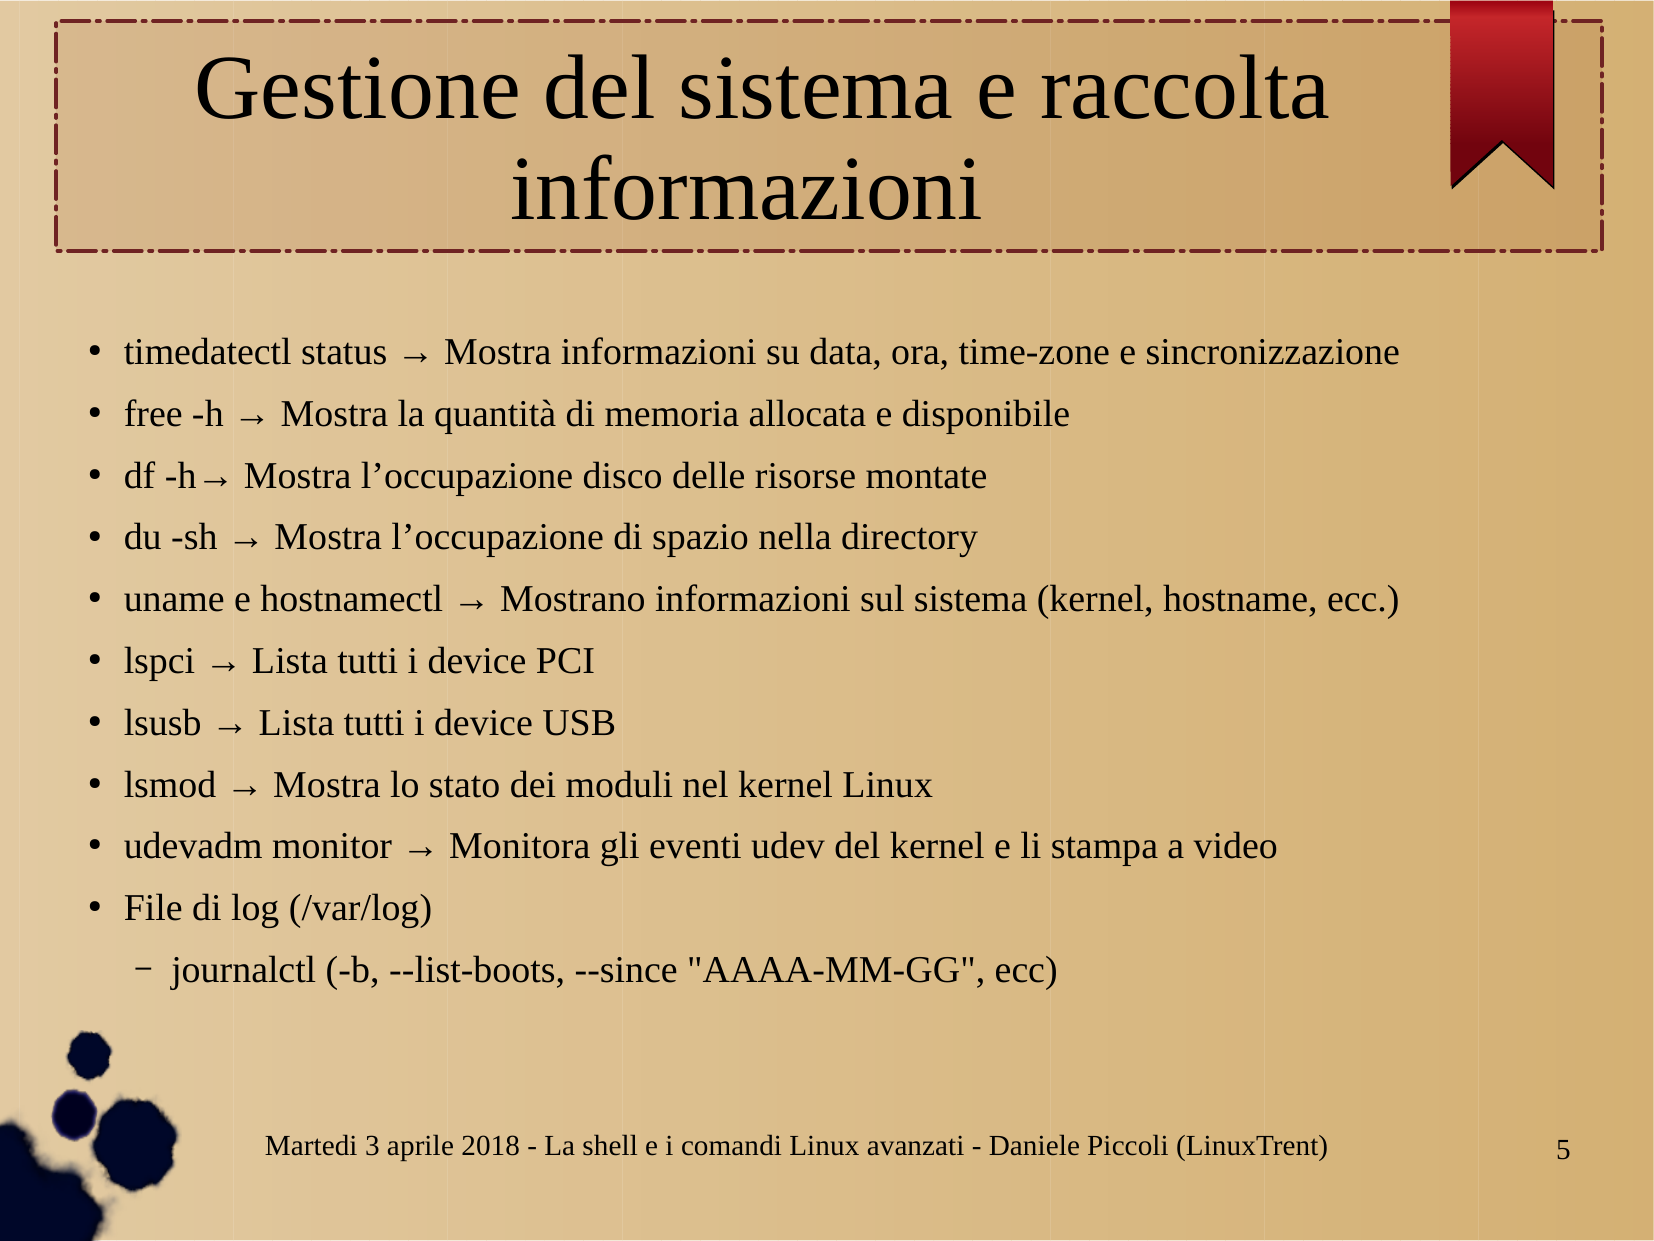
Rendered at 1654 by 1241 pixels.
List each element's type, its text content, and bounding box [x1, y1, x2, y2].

title Gestione del sistema e raccolta informazioni [82, 36, 1412, 240]
list timedatectl status → Mostra informazioni su data, ora, time-zone e sincronizzazione free -h → Mostra la quantità di memoria allocata e disponibile df -h→ Mostra l’occupazione disco delle risorse montate du -sh → Mostra l’occupazione di spazio nella directory uname e hostnamectl → Mostrano informazioni sul sistema (kernel, hostname, ecc.) lspci → Lista tutti i device PCI lsusb → Lista tutti i device USB lsmod → Mostra lo stato dei moduli nel kernel Linux udevadm monitor → Monitora gli eventi udev del kernel e li stampa a video File di log (/var/log) journalctl (-b, --list-boots, --since "AAAA-MM-GG", ecc) [76, 330, 1571, 993]
